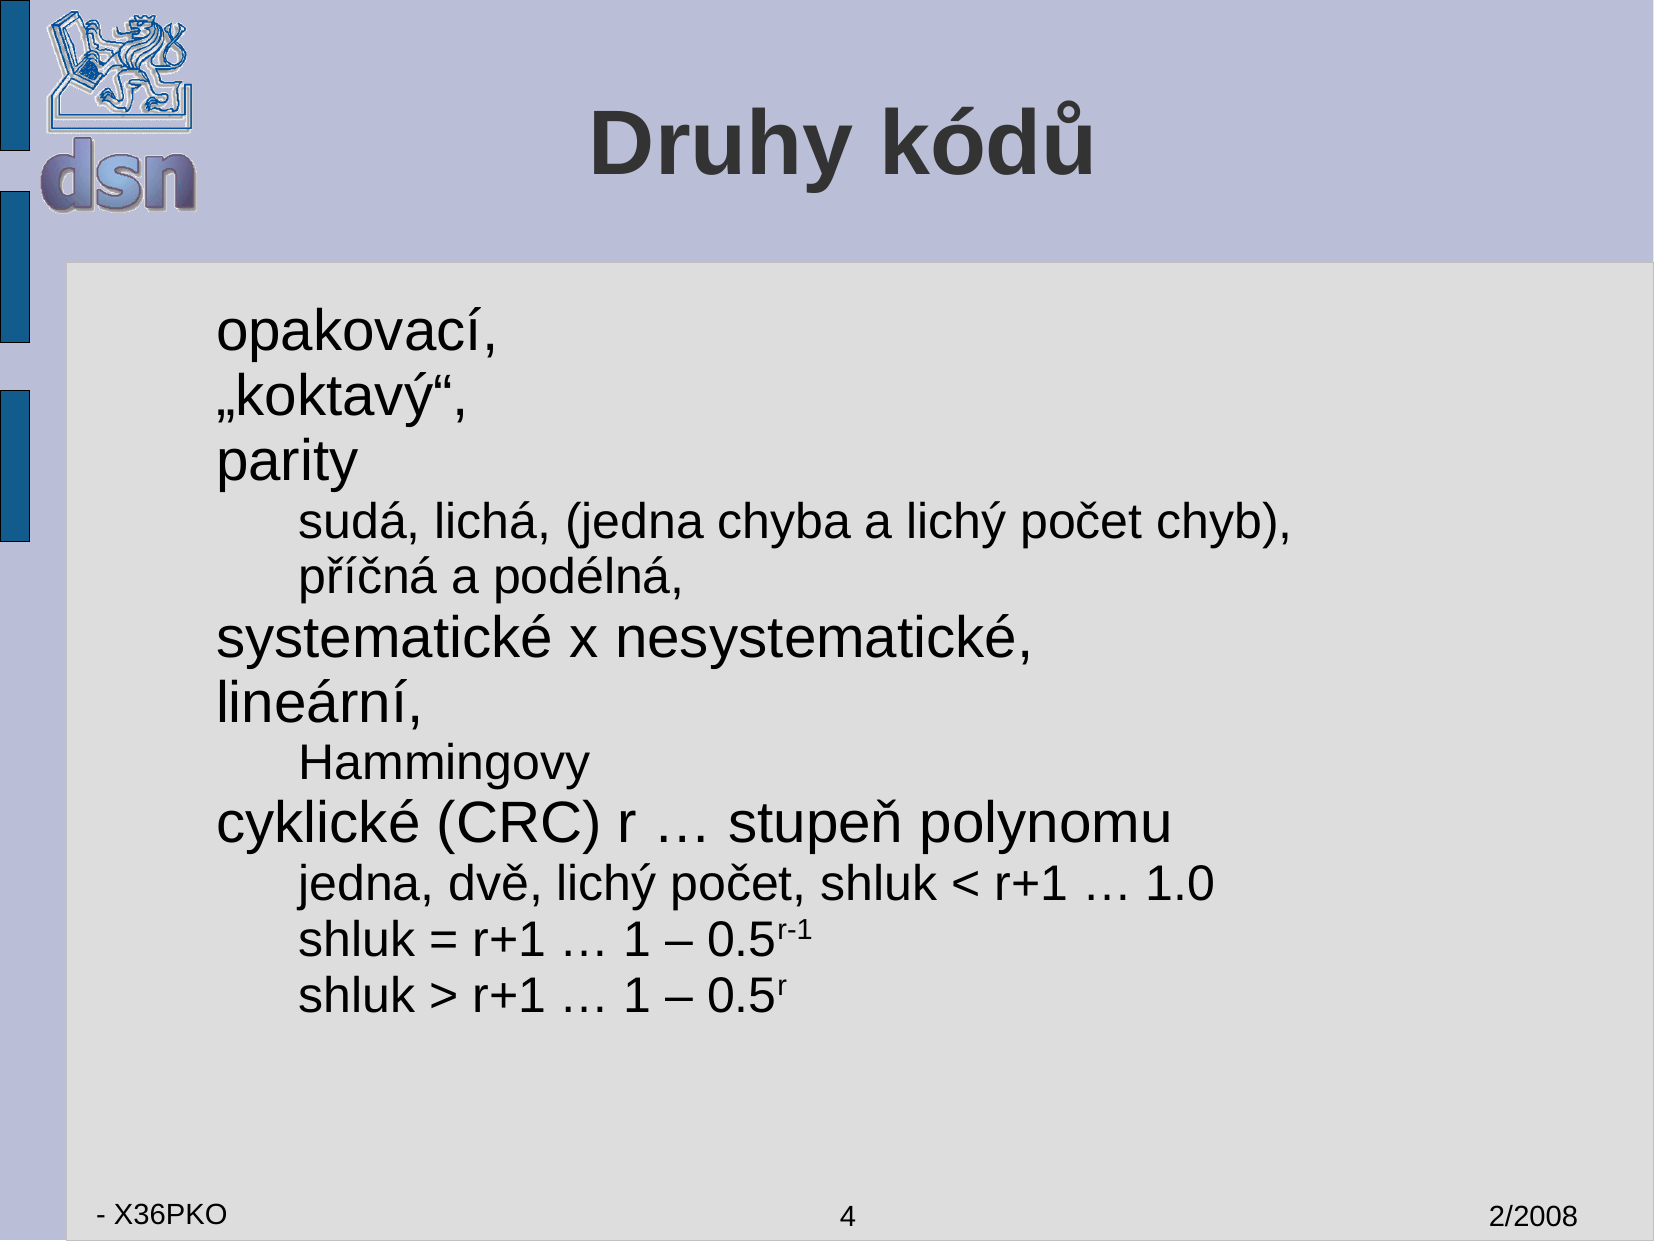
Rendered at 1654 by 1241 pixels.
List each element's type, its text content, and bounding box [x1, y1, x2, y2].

title Druhy kódů [210, 46, 1478, 239]
picture [10, 10, 223, 230]
list opakovací, „koktavý“, parity sudá, lichá, (jedna chyba a lichý počet chyb), příčná a podélná, systematické x nesystematické, lineární, Hammingovy cyklické (CRC) r … stupeň polynomu jedna, dvě, lichý počet, shluk < r+1 … 1.0 shluk = r+1 … 1 – 0.5r-1 shluk > r+1 … 1 – 0.5r [121, 297, 1534, 1111]
